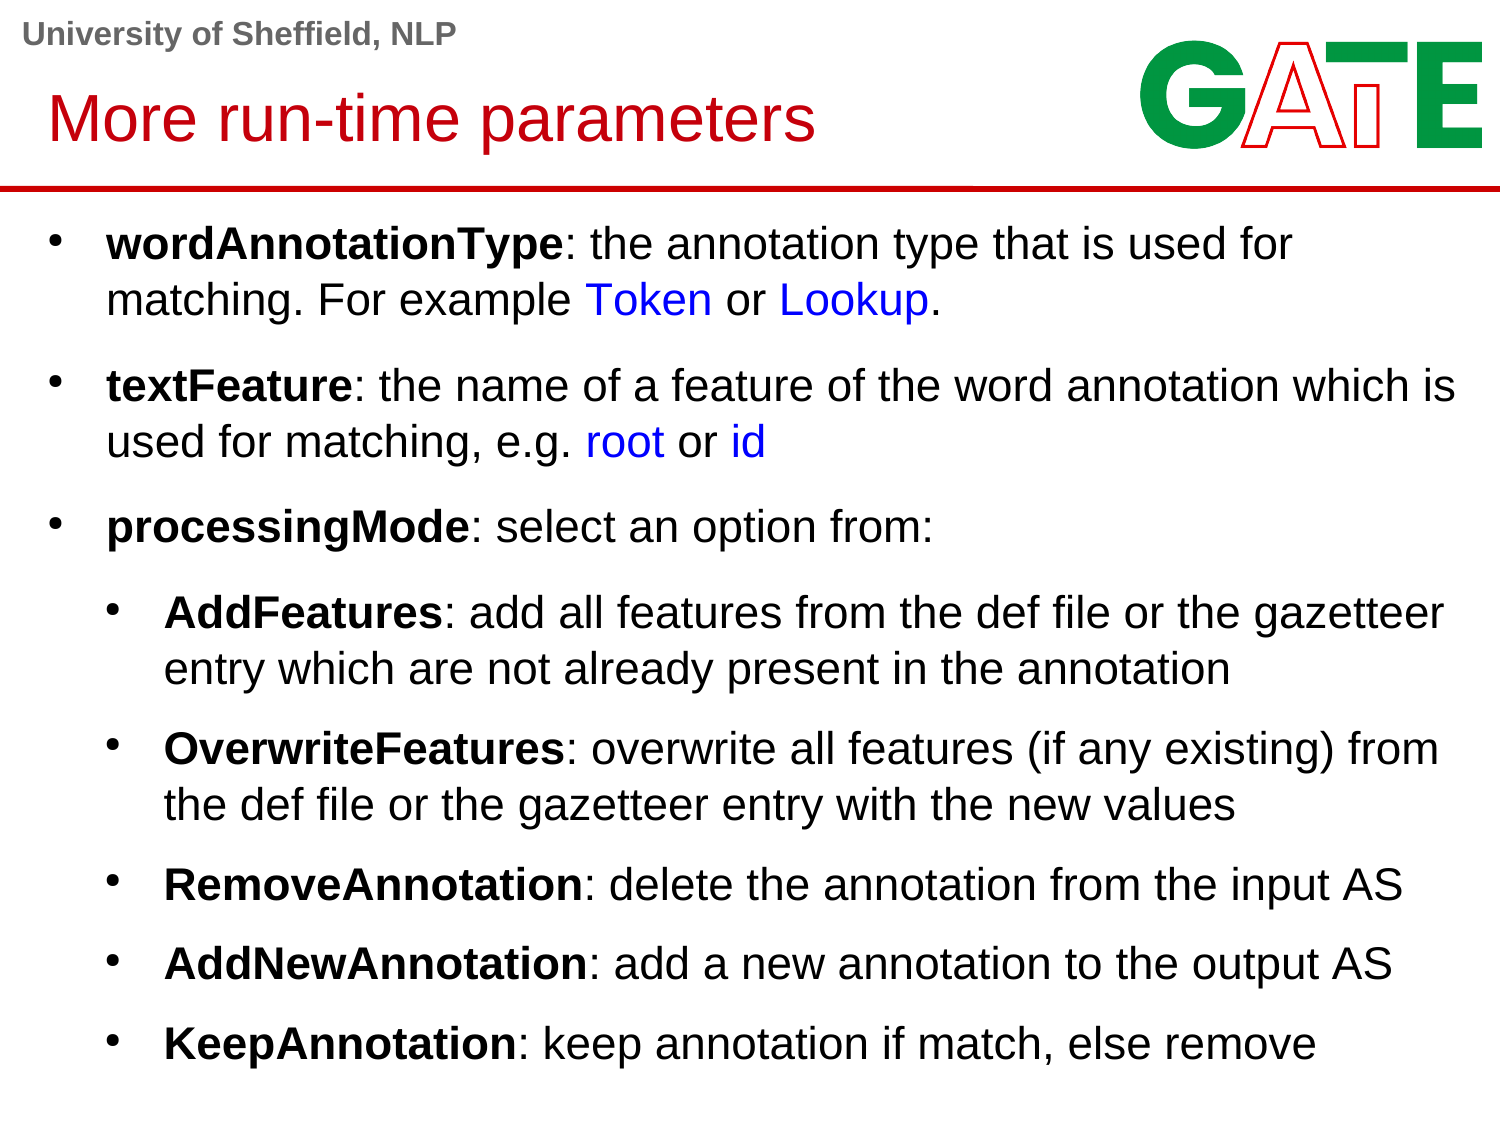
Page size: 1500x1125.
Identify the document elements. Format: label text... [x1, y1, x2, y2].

picture [1133, 23, 1489, 166]
title More run-time parameters [47, 59, 1241, 180]
list wordAnnotationType: the annotation type that is used for matching. For example Token or Lookup. textFeature: the name of a feature of the word annotation which is used for matching, e.g. root or id processingMode: select an option from: AddFeatures: add all features from the def file or the gazetteer entry which are not already present in the annotation OverwriteFeatures: overwrite all features (if any existing) from the def file or the gazetteer entry with the new values RemoveAnnotation: delete the annotation from the input AS AddNewAnnotation: add a new annotation to the output AS KeepAnnotation: keep annotation if match, else remove [47, 212, 1465, 1063]
